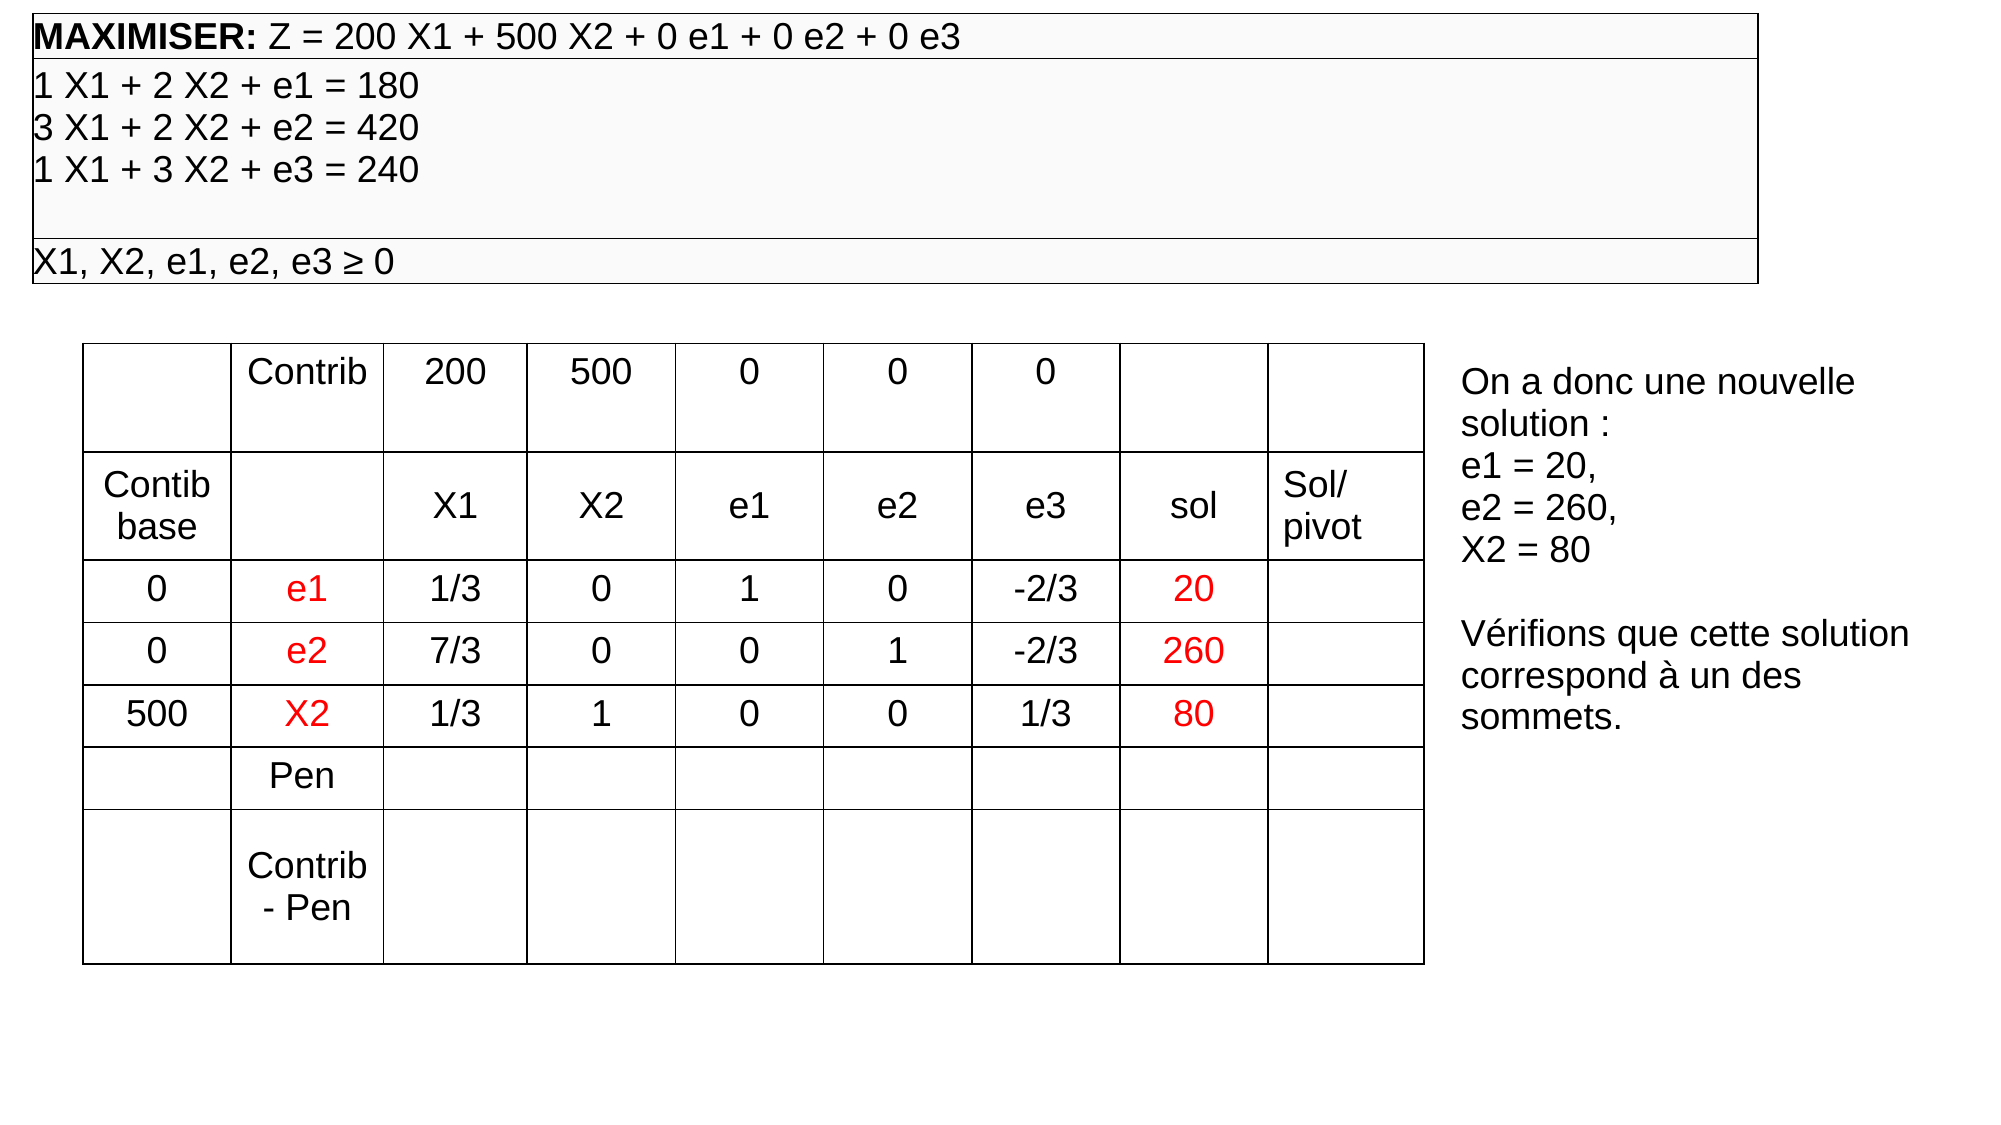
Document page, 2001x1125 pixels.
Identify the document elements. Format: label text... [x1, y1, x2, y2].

table_cell X1 [384, 453, 526, 559]
table_cell Sol/pivot [1269, 453, 1423, 559]
table_cell 0 [824, 561, 971, 622]
table_cell [1121, 810, 1267, 963]
table_cell [1121, 748, 1267, 809]
table_cell Contrib - Pen [232, 810, 383, 963]
table_cell -2/3 [973, 561, 1119, 622]
table_cell [824, 810, 971, 963]
table_cell 0 [528, 561, 675, 622]
table_header 0 [824, 344, 971, 451]
table_cell 1/3 [384, 561, 526, 622]
table_cell X2 [232, 686, 383, 746]
table_cell 0 [528, 623, 675, 684]
table_cell [1269, 561, 1423, 622]
table_cell X1, X2, e1, e2, e3 ≥ 0 [34, 239, 1757, 283]
table_cell [232, 453, 383, 559]
table_cell 80 [1121, 686, 1267, 746]
table_cell 0 [84, 561, 230, 622]
table_header [1269, 344, 1423, 451]
table_cell [384, 748, 526, 809]
table_cell 7/3 [384, 623, 526, 684]
table_cell 1 [528, 686, 675, 746]
table_cell 1/3 [973, 686, 1119, 746]
table_cell 0 [824, 686, 971, 746]
table_cell [1269, 748, 1423, 809]
table_cell X2 [528, 453, 675, 559]
table_cell e2 [232, 623, 383, 684]
table_header 500 [528, 344, 675, 451]
table_cell -2/3 [973, 623, 1119, 684]
table_cell [84, 810, 230, 963]
table_cell [973, 810, 1119, 963]
table_cell 260 [1121, 623, 1267, 684]
table_cell 1 [676, 561, 823, 622]
table_cell [528, 810, 675, 963]
table_cell e3 [973, 453, 1119, 559]
table_cell [824, 748, 971, 809]
table_header [84, 344, 230, 451]
table_cell [1269, 623, 1423, 684]
table_cell e1 [232, 561, 383, 622]
table_cell [1269, 686, 1423, 746]
table_cell 0 [676, 686, 823, 746]
text_box On a donc une nouvelle solution : e1 = 20, e2 = 260, X2 = 80 Vérifions que cette solution correspond à un des sommets. [1446, 352, 1988, 901]
table_cell [384, 810, 526, 963]
table_cell [973, 748, 1119, 809]
table_header 0 [676, 344, 823, 451]
table_header MAXIMISER: Z = 200 X1 + 500 X2 + 0 e1 + 0 e2 + 0 e3 [34, 14, 1757, 58]
table_cell 500 [84, 686, 230, 746]
table_cell [1269, 810, 1423, 963]
table_cell 20 [1121, 561, 1267, 622]
table_cell 0 [84, 623, 230, 684]
table_header 200 [384, 344, 526, 451]
table_cell [676, 748, 823, 809]
table_cell e2 [824, 453, 971, 559]
table_header 0 [973, 344, 1119, 451]
table_cell sol [1121, 453, 1267, 559]
table_cell [676, 810, 823, 963]
table_cell Contib base [84, 453, 230, 559]
table_header [1121, 344, 1267, 451]
table_cell Pen [232, 748, 383, 809]
table_cell 1 X1 + 2 X2 + e1 = 180 3 X1 + 2 X2 + e2 = 420 1 X1 + 3 X2 + e3 = 240 [34, 59, 1757, 238]
table_cell 0 [676, 623, 823, 684]
table_header Contrib [232, 344, 383, 451]
table_cell 1/3 [384, 686, 526, 746]
table_cell [528, 748, 675, 809]
table_cell 1 [824, 623, 971, 684]
table_cell [84, 748, 230, 809]
table_cell e1 [676, 453, 823, 559]
